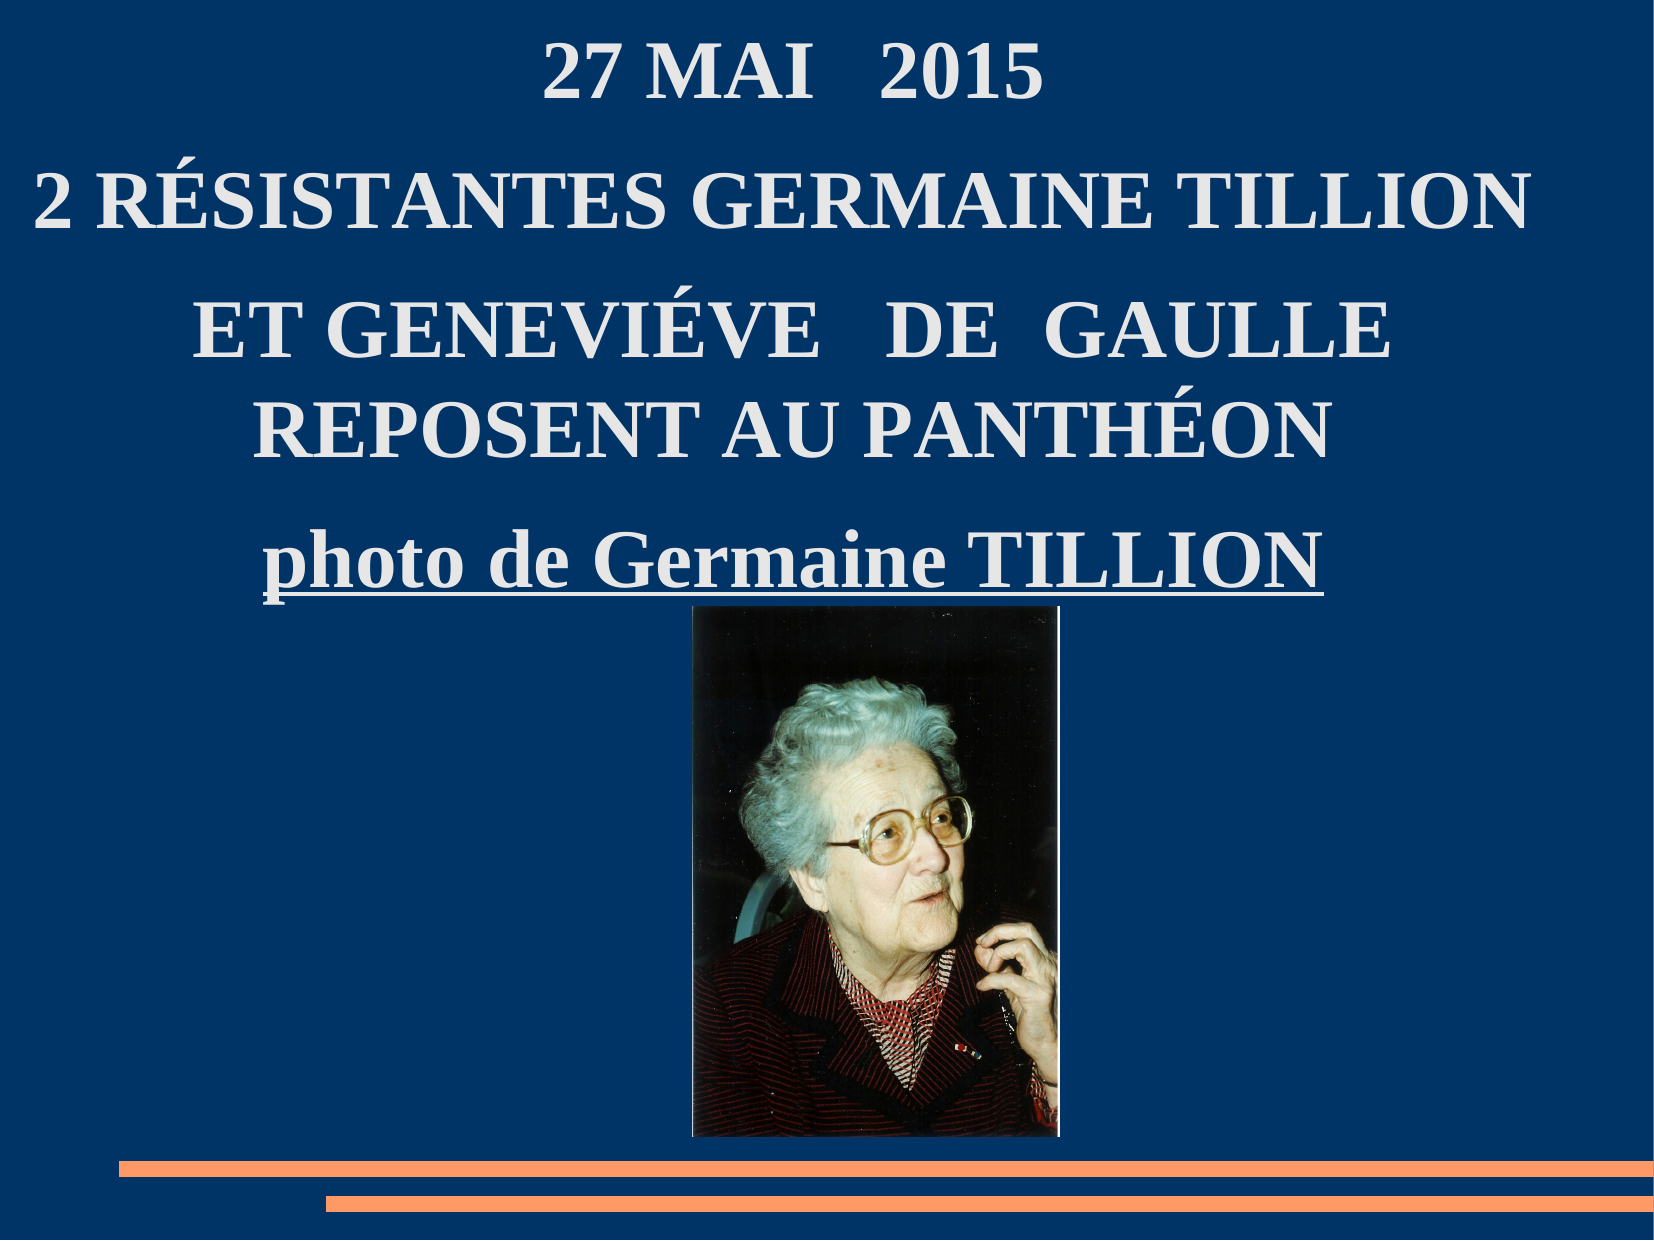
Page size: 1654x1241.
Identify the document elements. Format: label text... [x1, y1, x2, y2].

subtitle 27 MAI 2015 2 RÉSISTANTES GERMAINE TILLION ET GENEVIÉVE DE GAULLE REPOSENT AU PANTHÉON photo de Germaine TILLION [0, 13, 1587, 607]
picture [692, 606, 1060, 1137]
